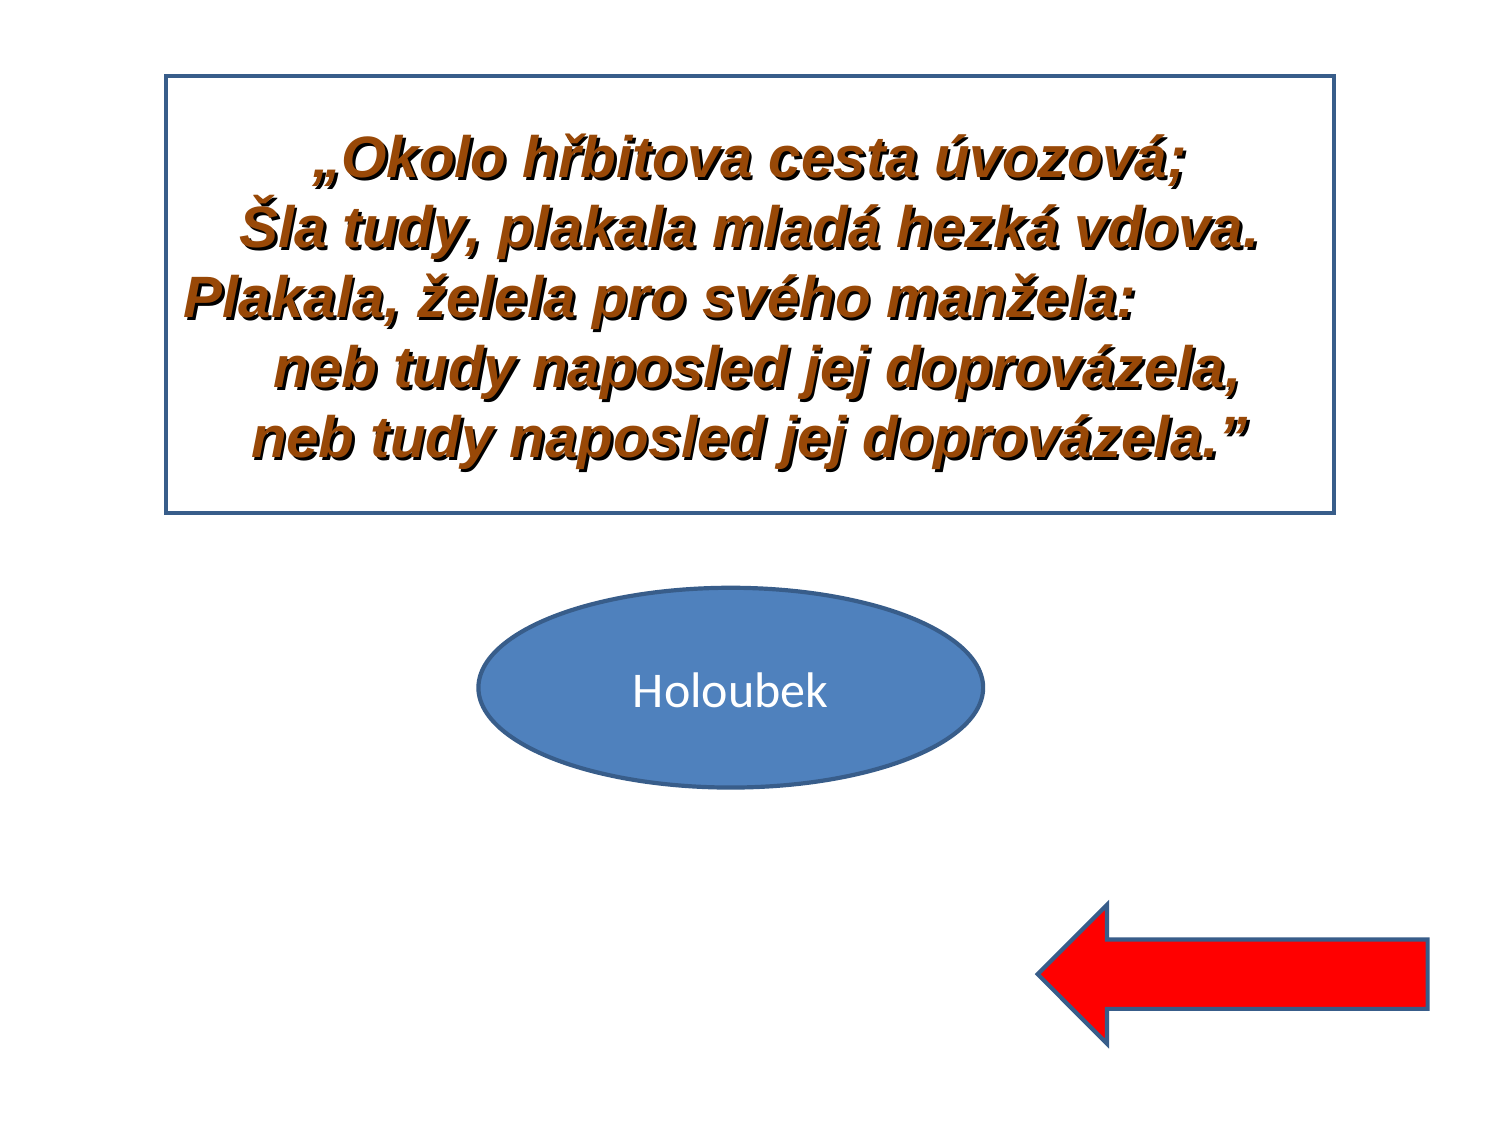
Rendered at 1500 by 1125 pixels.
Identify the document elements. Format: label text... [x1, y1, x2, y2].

text_box [1037, 904, 1428, 1044]
text_box „Okolo hřbitova cesta úvozová; Šla tudy, plakala mladá hezká vdova. Plakala, želela pro svého manžela: neb tudy naposled jej doprovázela, neb tudy naposled jej doprovázela.” [165, 76, 1335, 513]
text_box Holoubek [478, 587, 984, 788]
